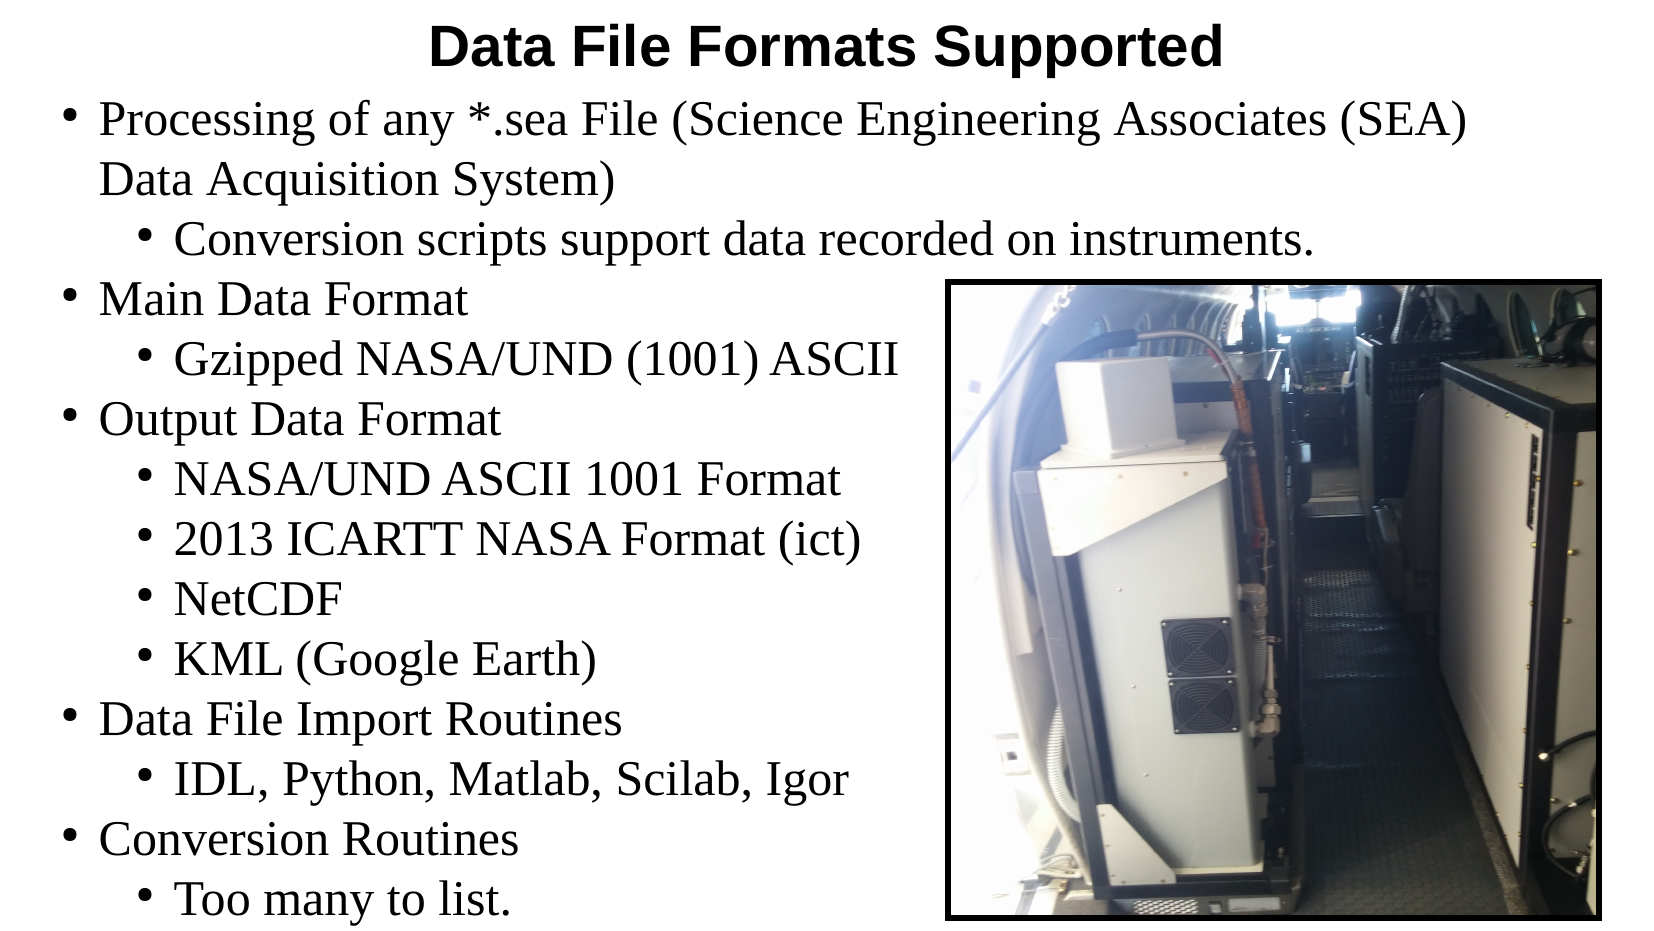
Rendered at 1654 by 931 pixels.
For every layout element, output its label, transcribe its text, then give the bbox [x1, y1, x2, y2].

list Processing of any *.sea File (Science Engineering Associates (SEA) Data Acquisition System) Conversion scripts support data recorded on instruments. Main Data Format Gzipped NASA/UND (1001) ASCII Output Data Format NASA/UND ASCII 1001 Format 2013 ICARTT NASA Format (ict) NetCDF KML (Google Earth) Data File Import Routines IDL, Python, Matlab, Scilab, Igor Conversion Routines Too many to list. [46, 78, 1618, 924]
picture [951, 285, 1596, 915]
text_box Data File Formats Supported [0, 4, 1654, 81]
